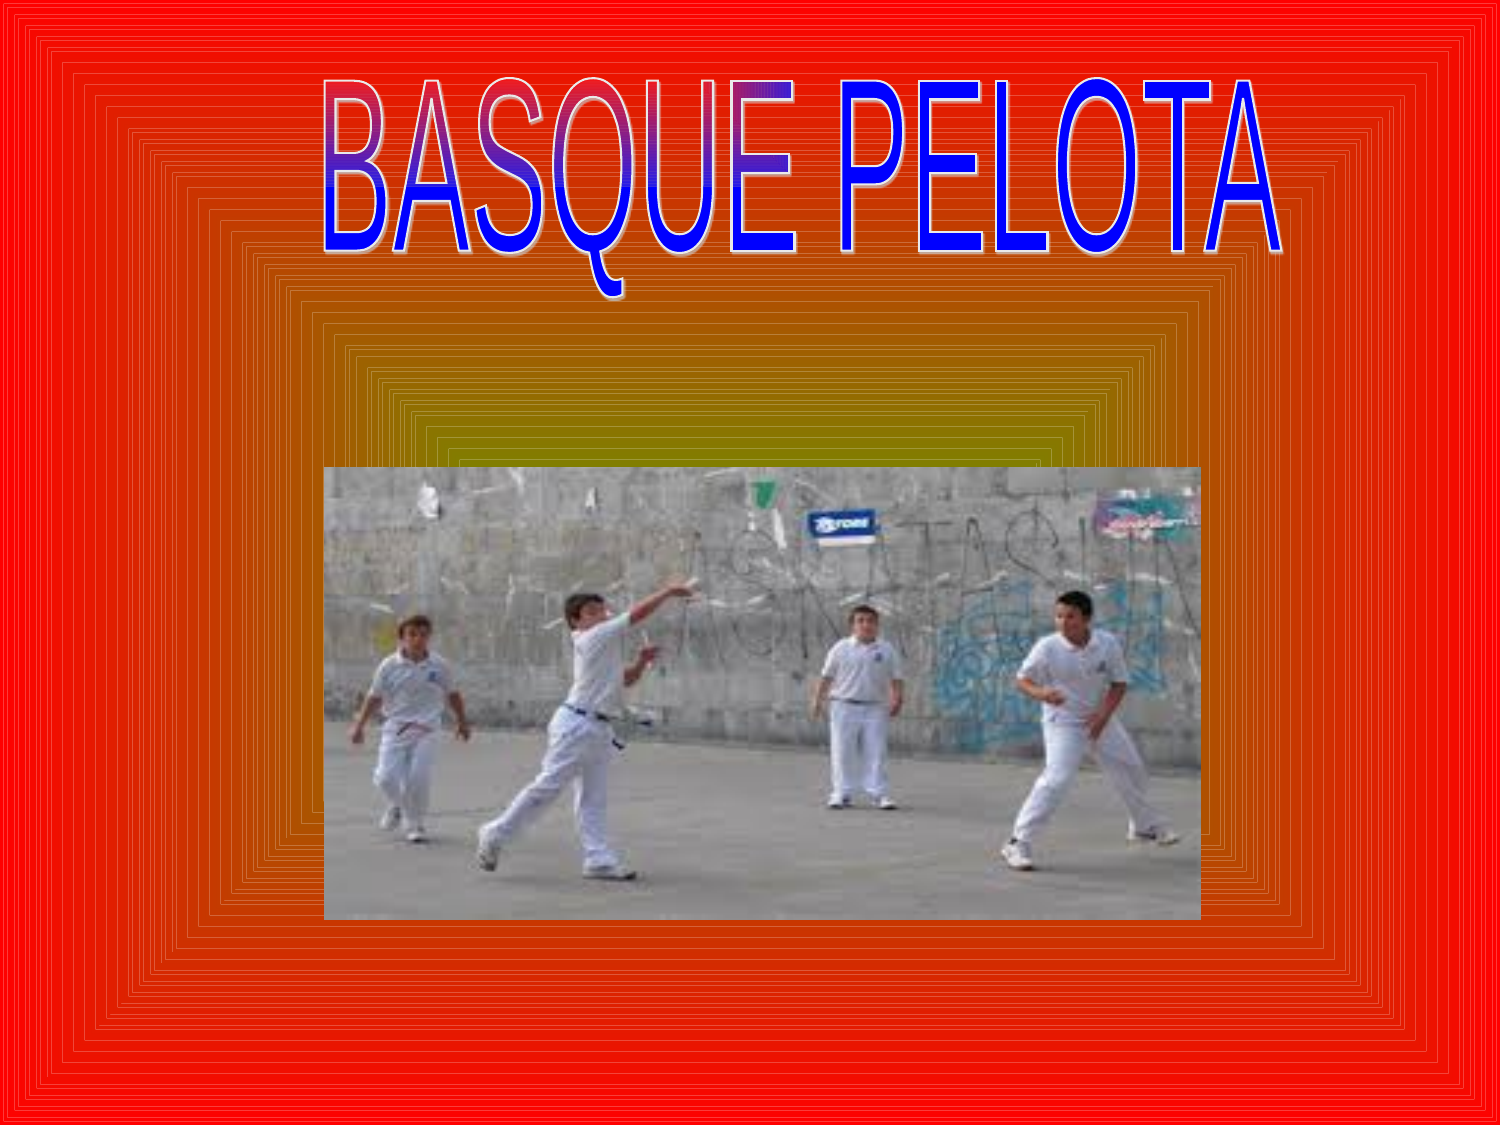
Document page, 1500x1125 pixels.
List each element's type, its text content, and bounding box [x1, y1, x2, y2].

text_box BASQUE PELOTA [996, 80, 1048, 251]
text_box BASQUE PELOTA [1056, 78, 1137, 253]
picture [324, 467, 1201, 920]
text_box BASQUE PELOTA [841, 80, 904, 251]
text_box BASQUE PELOTA [553, 78, 633, 298]
text_box BASQUE PELOTA [475, 78, 543, 253]
text_box BASQUE PELOTA [1144, 80, 1211, 251]
text_box BASQUE PELOTA [1204, 80, 1282, 251]
text_box BASQUE PELOTA [918, 80, 982, 251]
text_box BASQUE PELOTA [646, 80, 713, 253]
text_box BASQUE PELOTA [392, 80, 470, 251]
text_box BASQUE PELOTA [324, 80, 387, 251]
text_box BASQUE PELOTA [731, 80, 795, 251]
